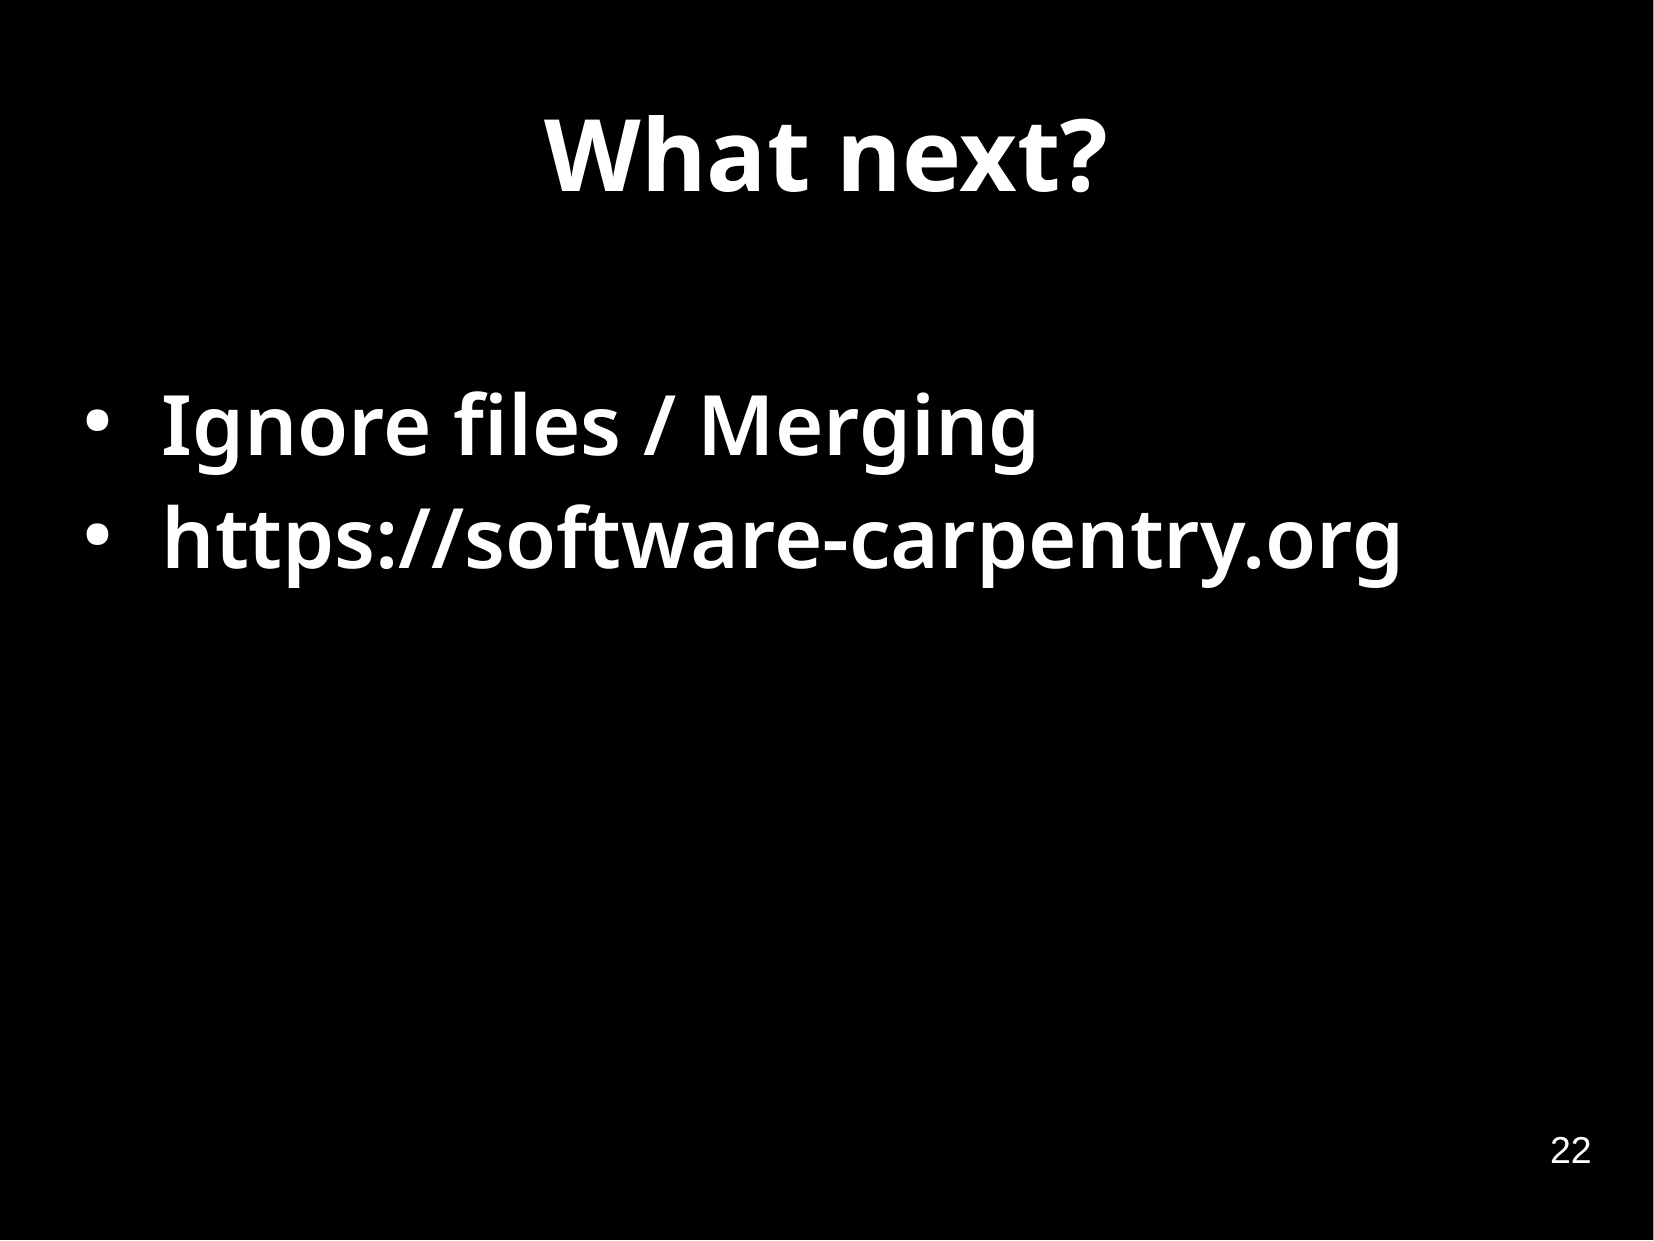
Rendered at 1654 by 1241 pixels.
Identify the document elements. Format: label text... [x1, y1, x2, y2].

subtitle Ignore files / Merging https://software-carpentry.org [82, 125, 1571, 1174]
title What next? [82, 49, 1571, 125]
text_box 22 [1535, 1122, 1607, 1179]
